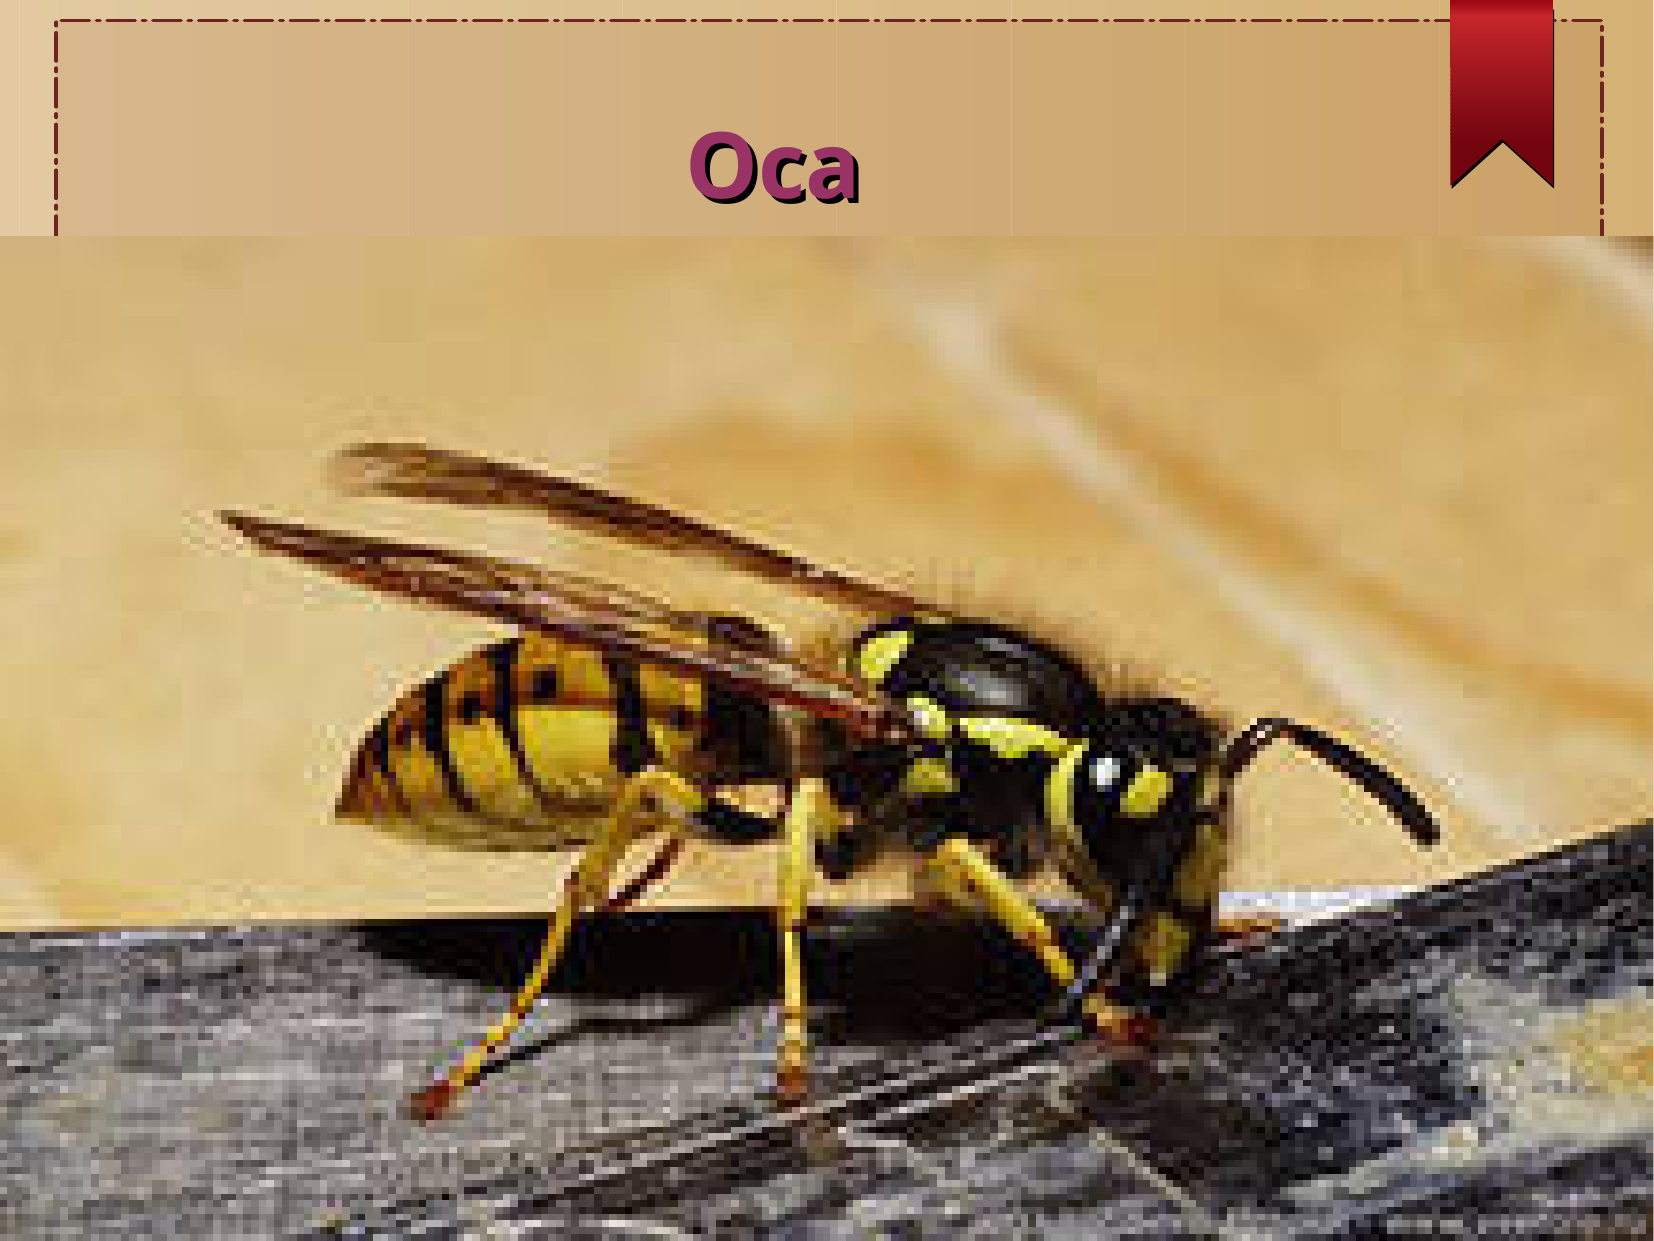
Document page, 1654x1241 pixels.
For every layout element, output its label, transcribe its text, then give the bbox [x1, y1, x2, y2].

picture [0, 236, 1654, 1241]
title Оса [88, 59, 1459, 236]
